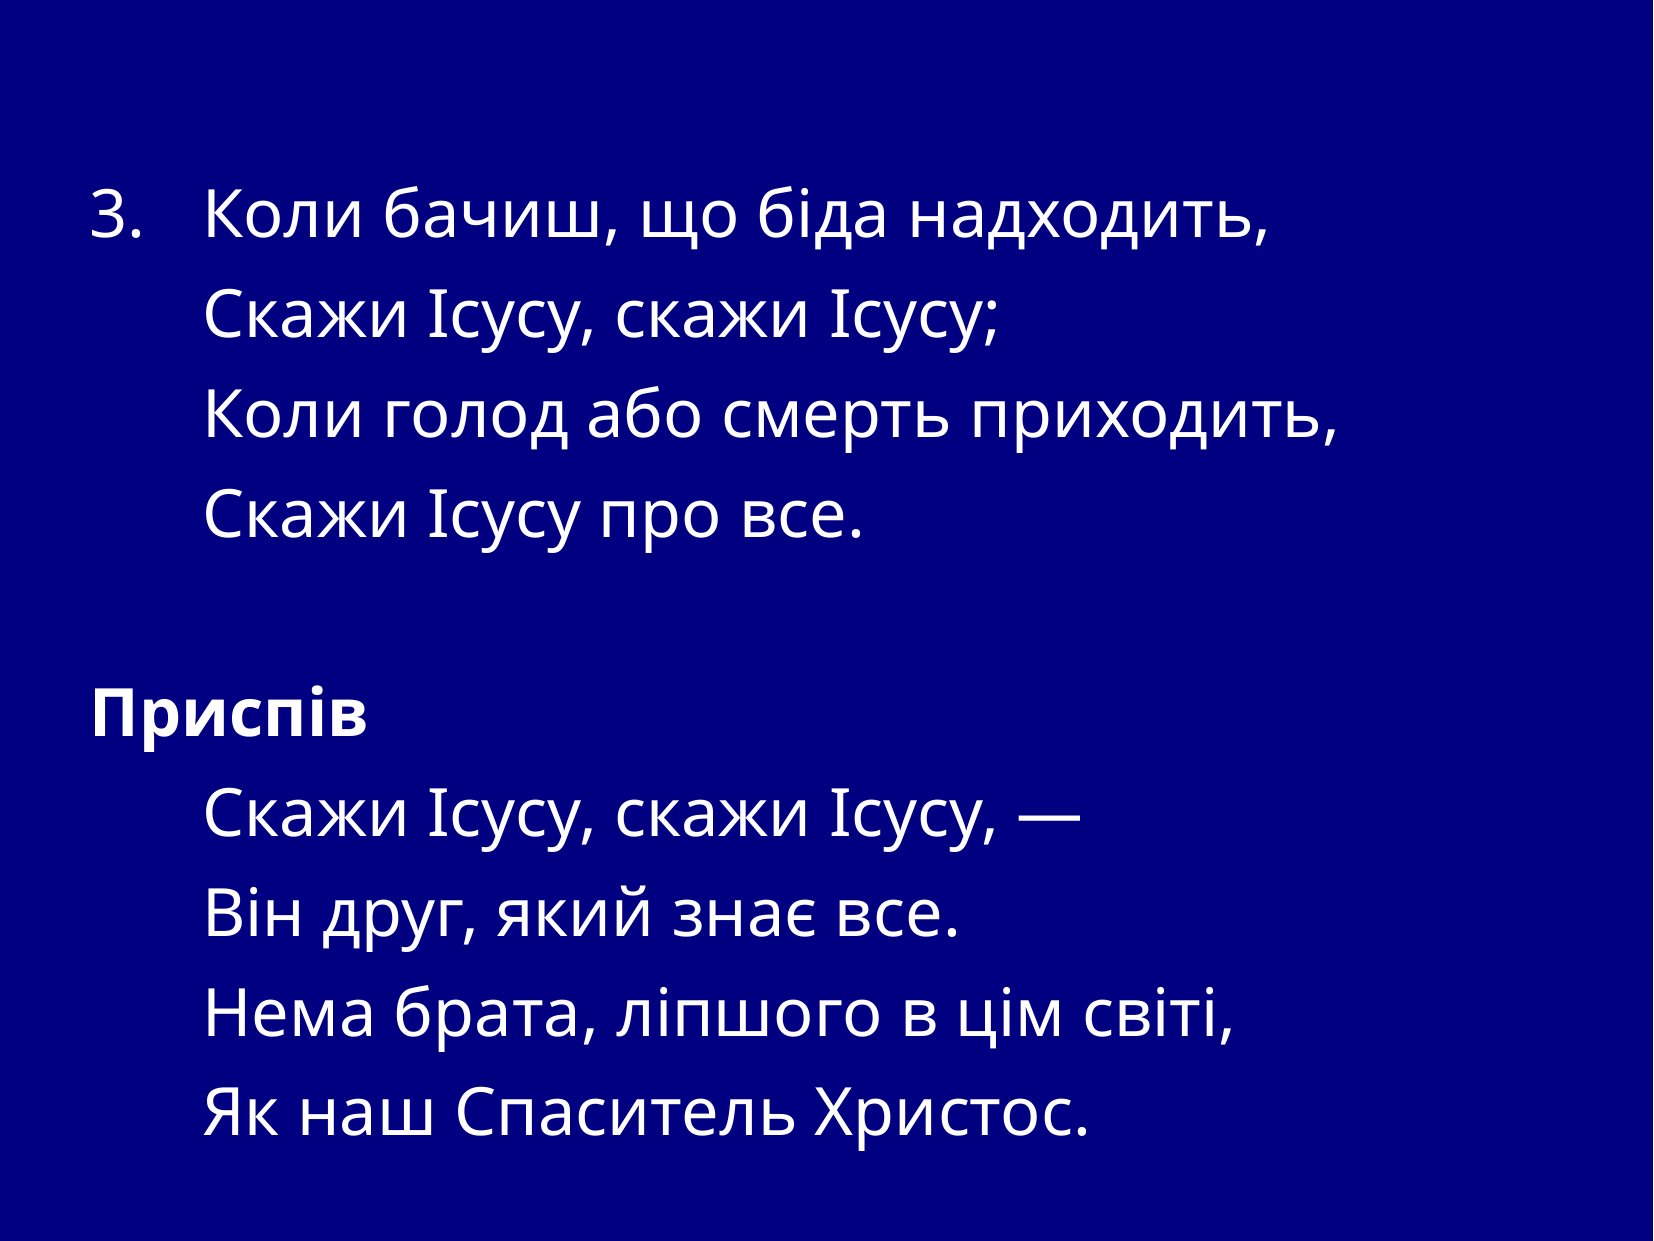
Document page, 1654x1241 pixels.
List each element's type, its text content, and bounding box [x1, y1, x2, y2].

text_box 3. Коли бачиш, що біда надходить, Скажи Ісусу, скажи Ісусу; Коли голод або смерть приходить, Скажи Ісусу про все. Приспів Скажи Ісусу, скажи Ісусу, ― Він друг, який знає все. Нема брата, ліпшого в цім світі, Як наш Спаситель Христос. [75, 150, 1576, 1163]
